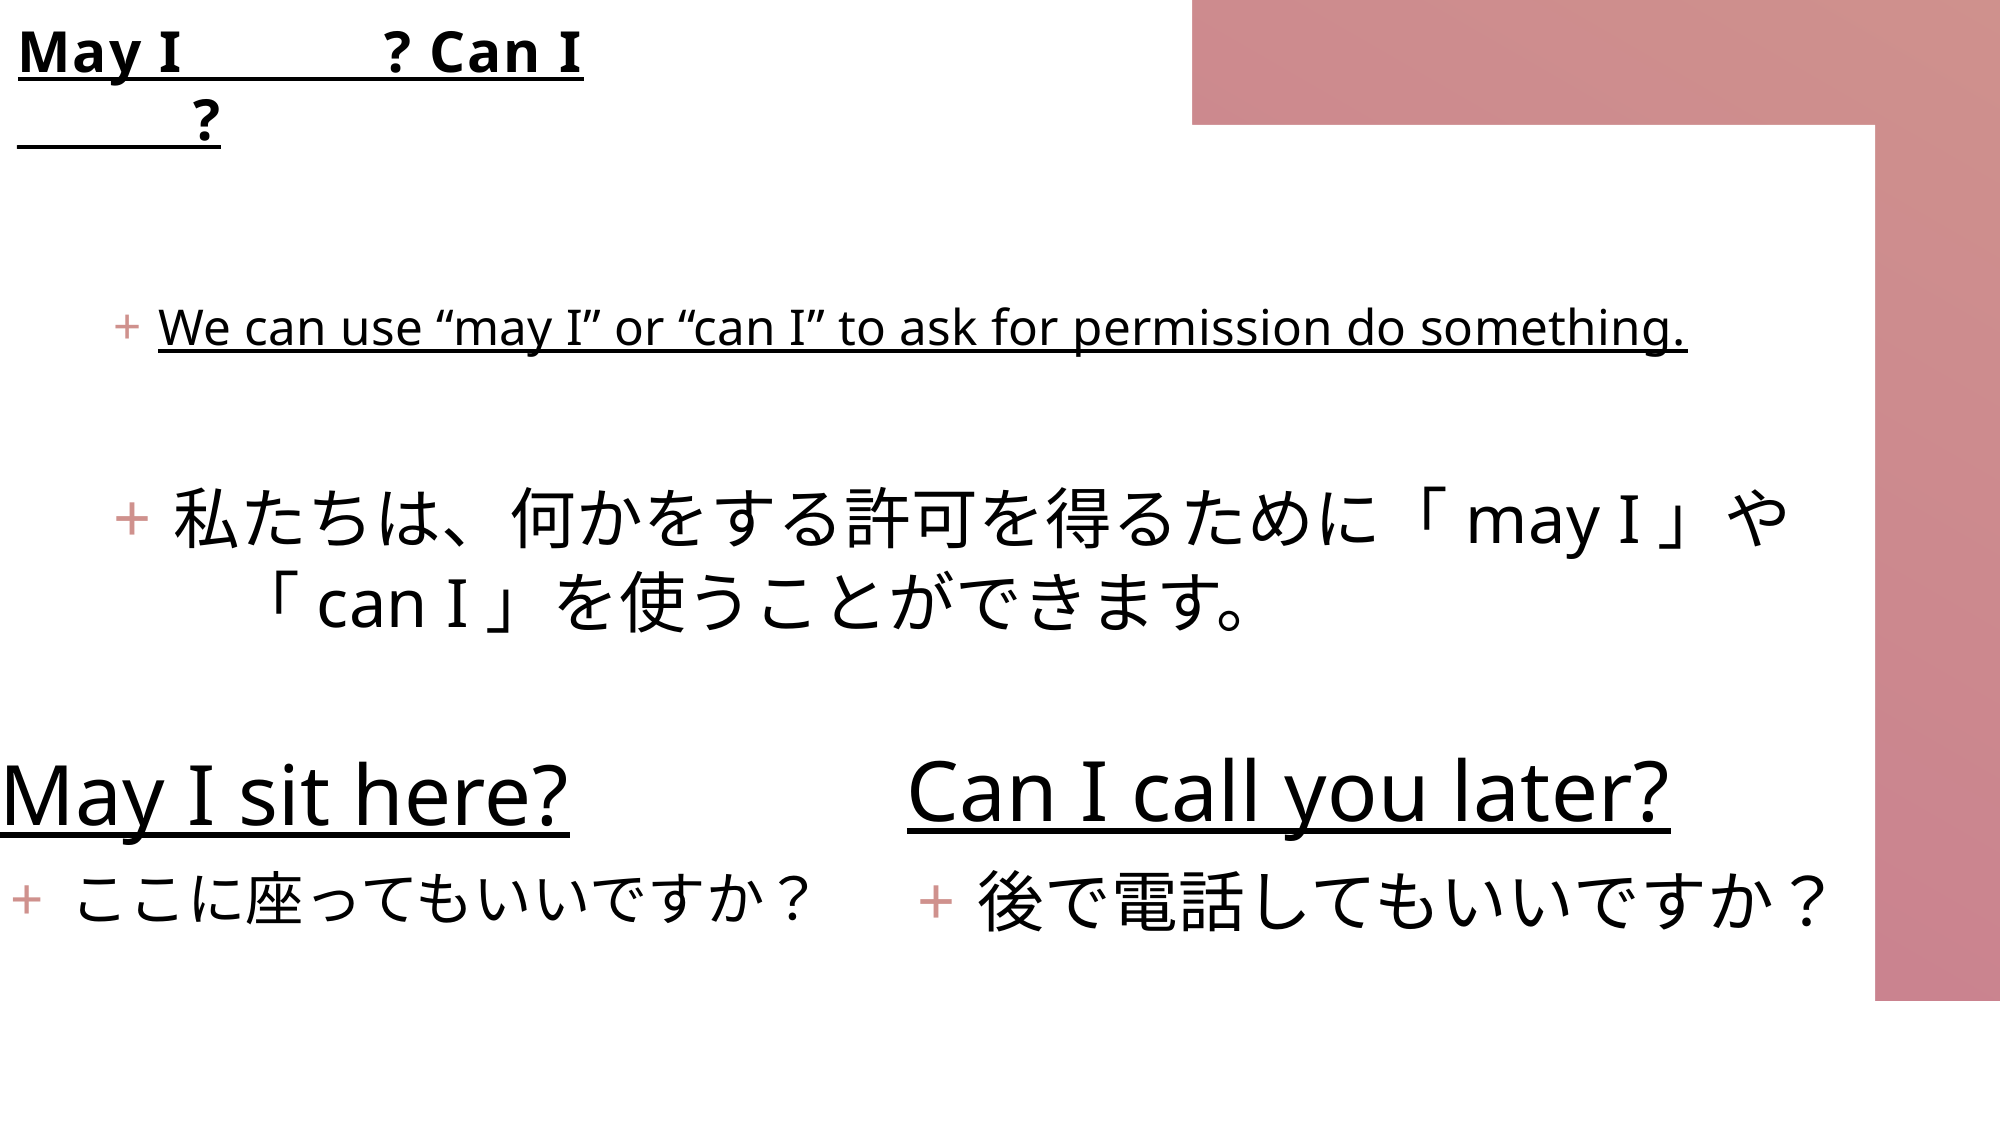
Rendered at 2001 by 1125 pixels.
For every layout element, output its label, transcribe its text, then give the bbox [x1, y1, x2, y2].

title May I________? Can I _______? [0, 0, 763, 169]
text_box May I sit here? [0, 718, 856, 841]
text_box 私たちは、何かをする許可を得るために「may I」や「can I」を使うことができます。 [95, 455, 1905, 581]
text_box ここに座ってもいいですか？ [0, 841, 866, 967]
text_box 後で電話してもいいですか？ [899, 837, 1876, 964]
text_box Can I call you later? [888, 715, 1865, 842]
text_box [0, 0, 2000, 1125]
list We can use “may I” or “can I” to ask for permission do something. [95, 275, 1813, 401]
